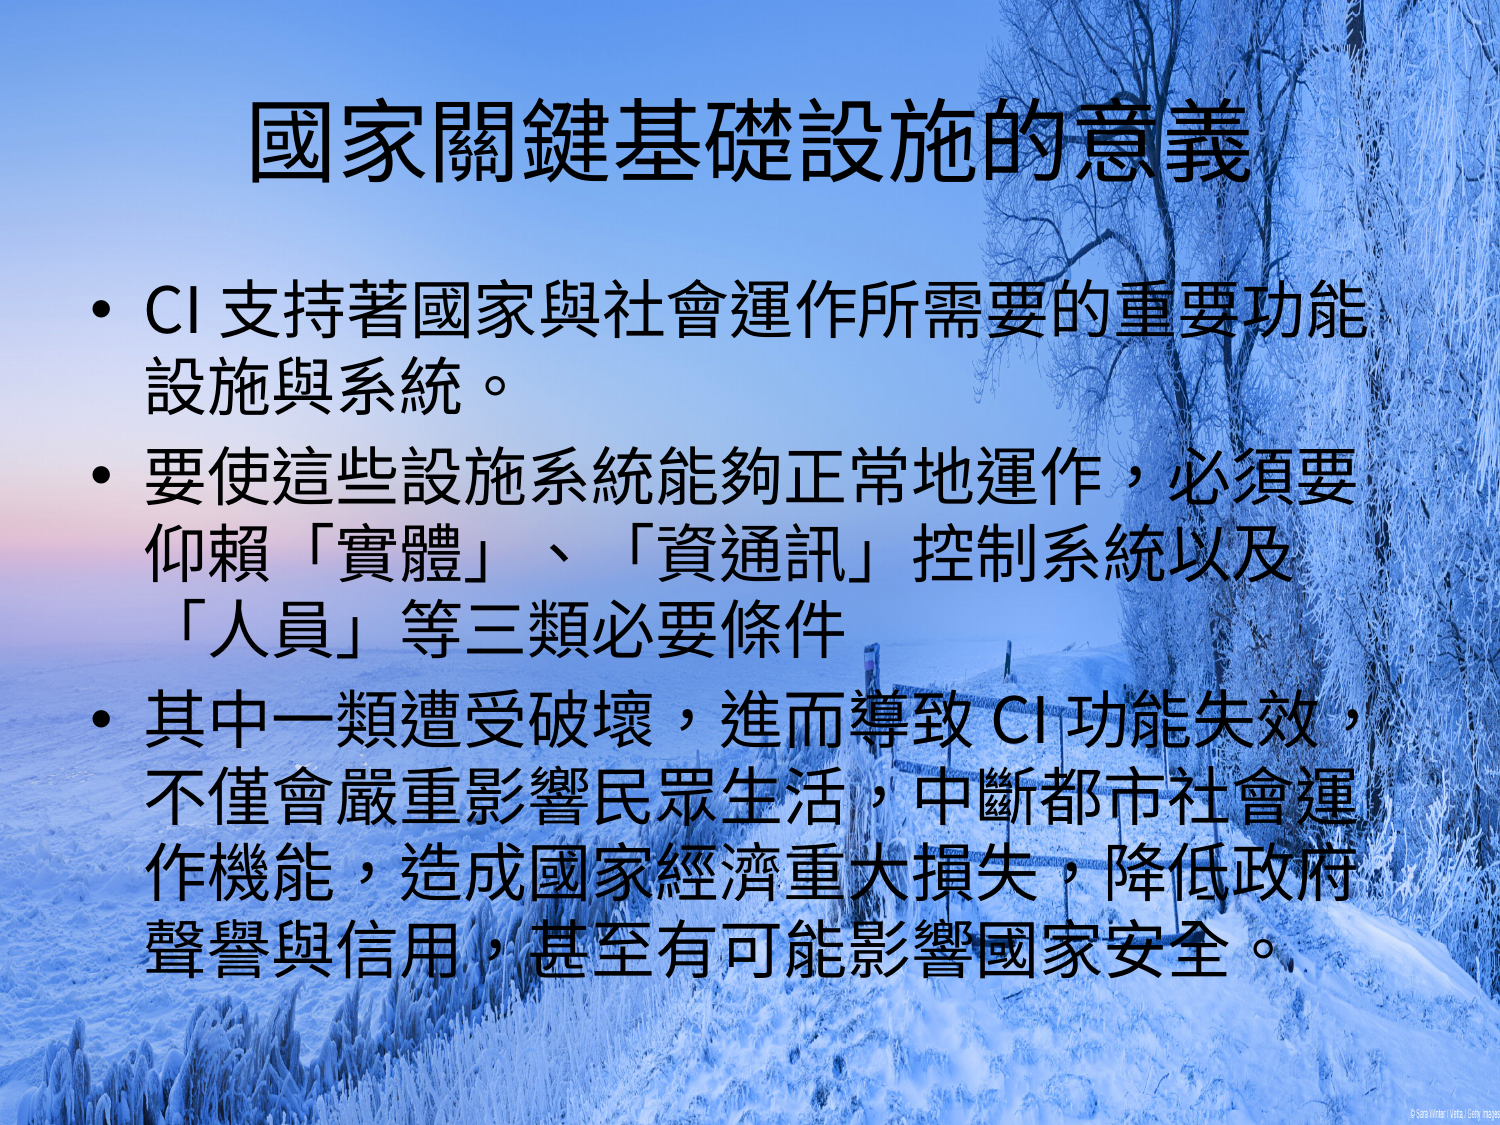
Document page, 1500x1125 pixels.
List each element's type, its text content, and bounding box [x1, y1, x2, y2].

list CI支持著國家與社會運作所需要的重要功能設施與系統。 要使這些設施系統能夠正常地運作，必須要仰賴「實體」、「資通訊」控制系統以及「人員」等三類必要條件 其中一類遭受破壞，進而導致CI功能失效，不僅會嚴重影響民眾生活，中斷都市社會運作機能，造成國家經濟重大損失，降低政府聲譽與信用，甚至有可能影響國家安全。 [75, 262, 1425, 1005]
title 國家關鍵基礎設施的意義 [75, 45, 1425, 233]
picture [0, 0, 1500, 1125]
